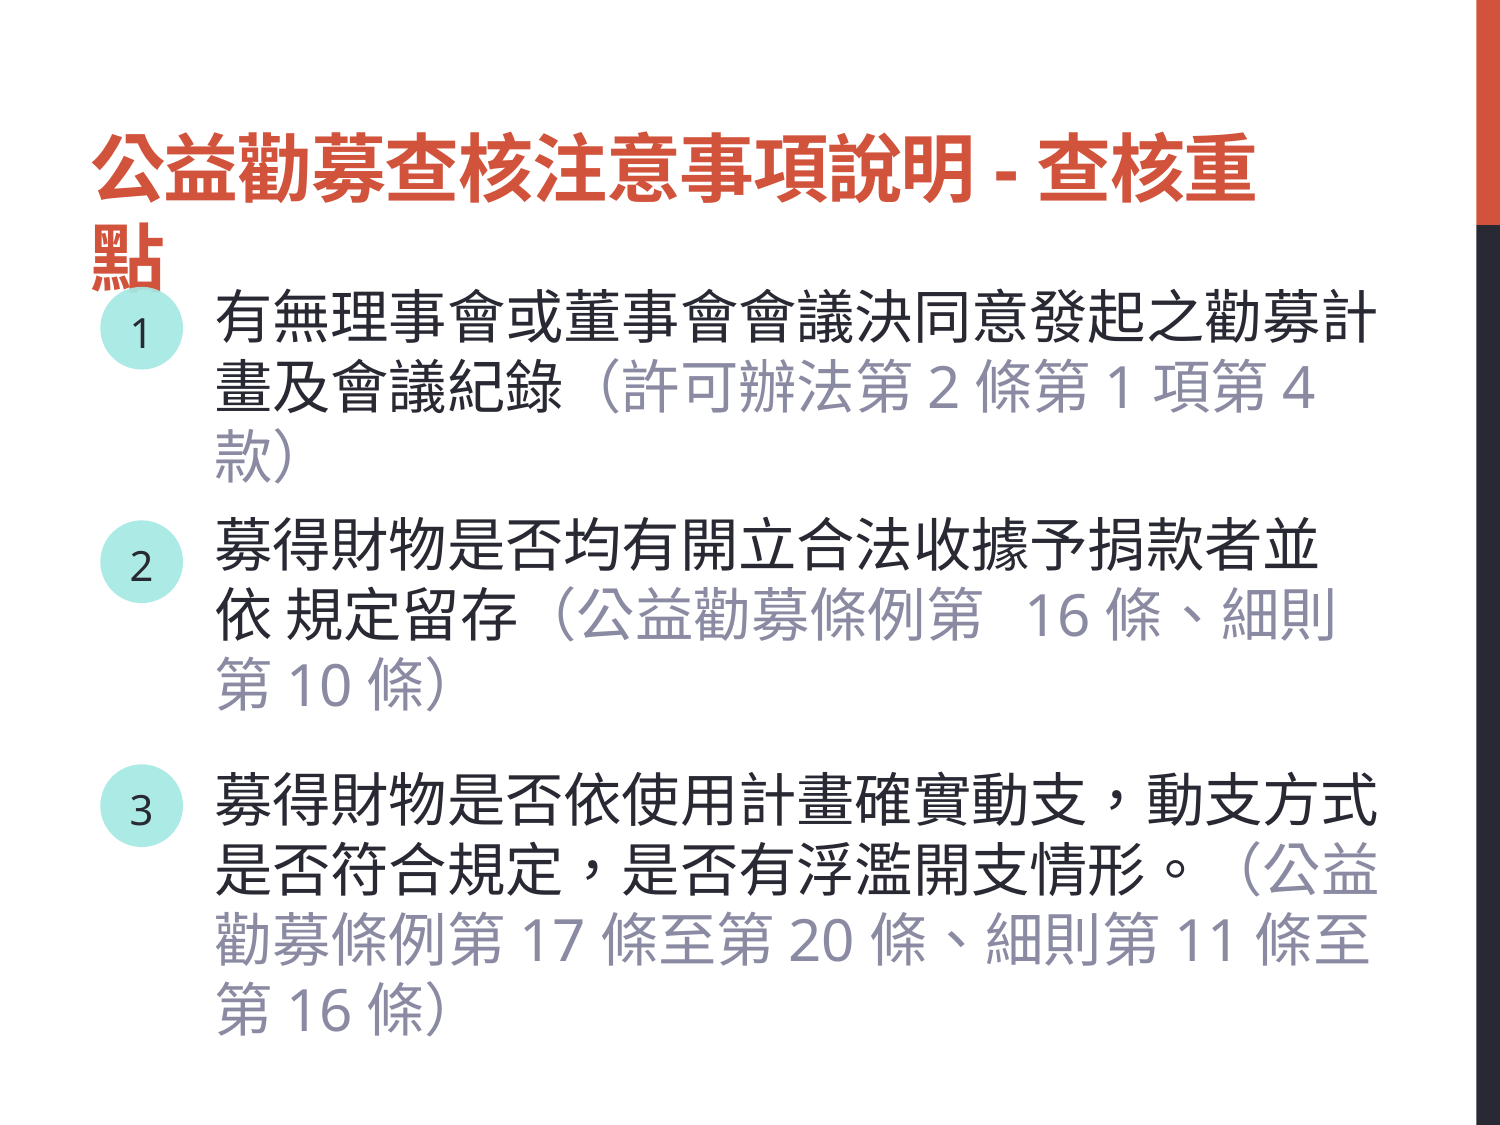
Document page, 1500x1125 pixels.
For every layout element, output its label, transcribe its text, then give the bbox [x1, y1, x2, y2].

text_box 募得財物是否均有開立合法收據予捐款者並依 規定留存（公益勸募條例第 16條、細則第10條） [199, 500, 1388, 728]
text_box 1 [100, 286, 184, 370]
text_box 募得財物是否依使用計畫確實動支，動支方式 是否符合規定，是否有浮濫開支情形。（公益 勸募條例第17條至第20條、細則第11條至第16條） [199, 755, 1411, 1125]
text_box 2 [100, 520, 184, 604]
text_box 3 [100, 764, 184, 848]
title 公益勸募查核注意事項說明-查核重點 [75, 113, 1341, 227]
text_box 有無理事會或董事會會議決同意發起之勸募計畫及會議紀錄（許可辦法第2條第1項第4款） [199, 272, 1442, 475]
